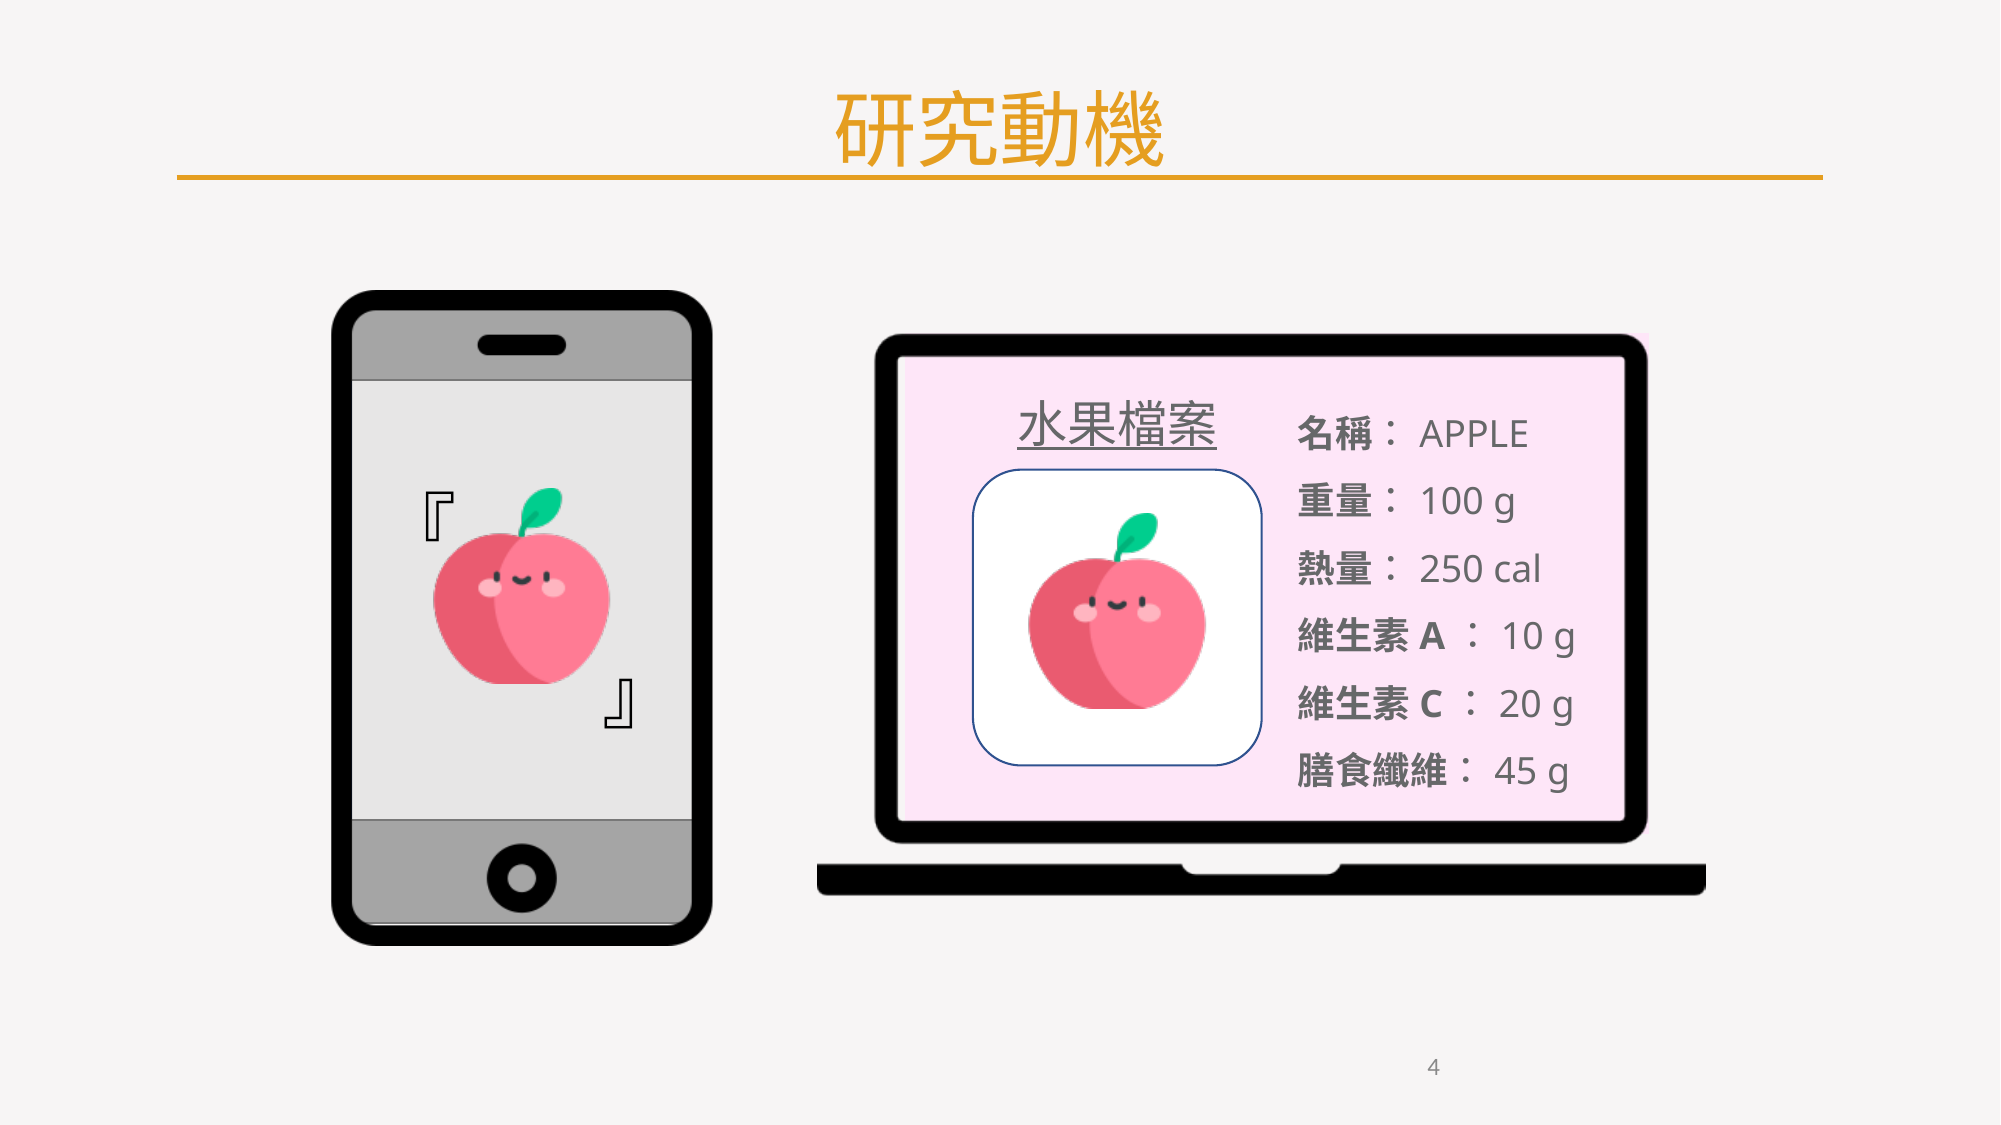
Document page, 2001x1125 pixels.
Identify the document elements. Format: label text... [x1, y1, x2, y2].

text_box 水果檔案 [1002, 355, 1287, 435]
text_box 』 [587, 639, 691, 727]
text_box [972, 469, 1262, 766]
text_box 『 [366, 473, 437, 561]
text_box 名稱：APPLE 重量：100 g 熱量：250 cal 維生素A：10 g 維生素C：20 g 膳食纖維：45 g [1282, 379, 1611, 796]
picture [190, 176, 1706, 1054]
text_box 4 [1412, 1042, 1863, 1103]
title 研究動機 [137, 24, 1863, 243]
